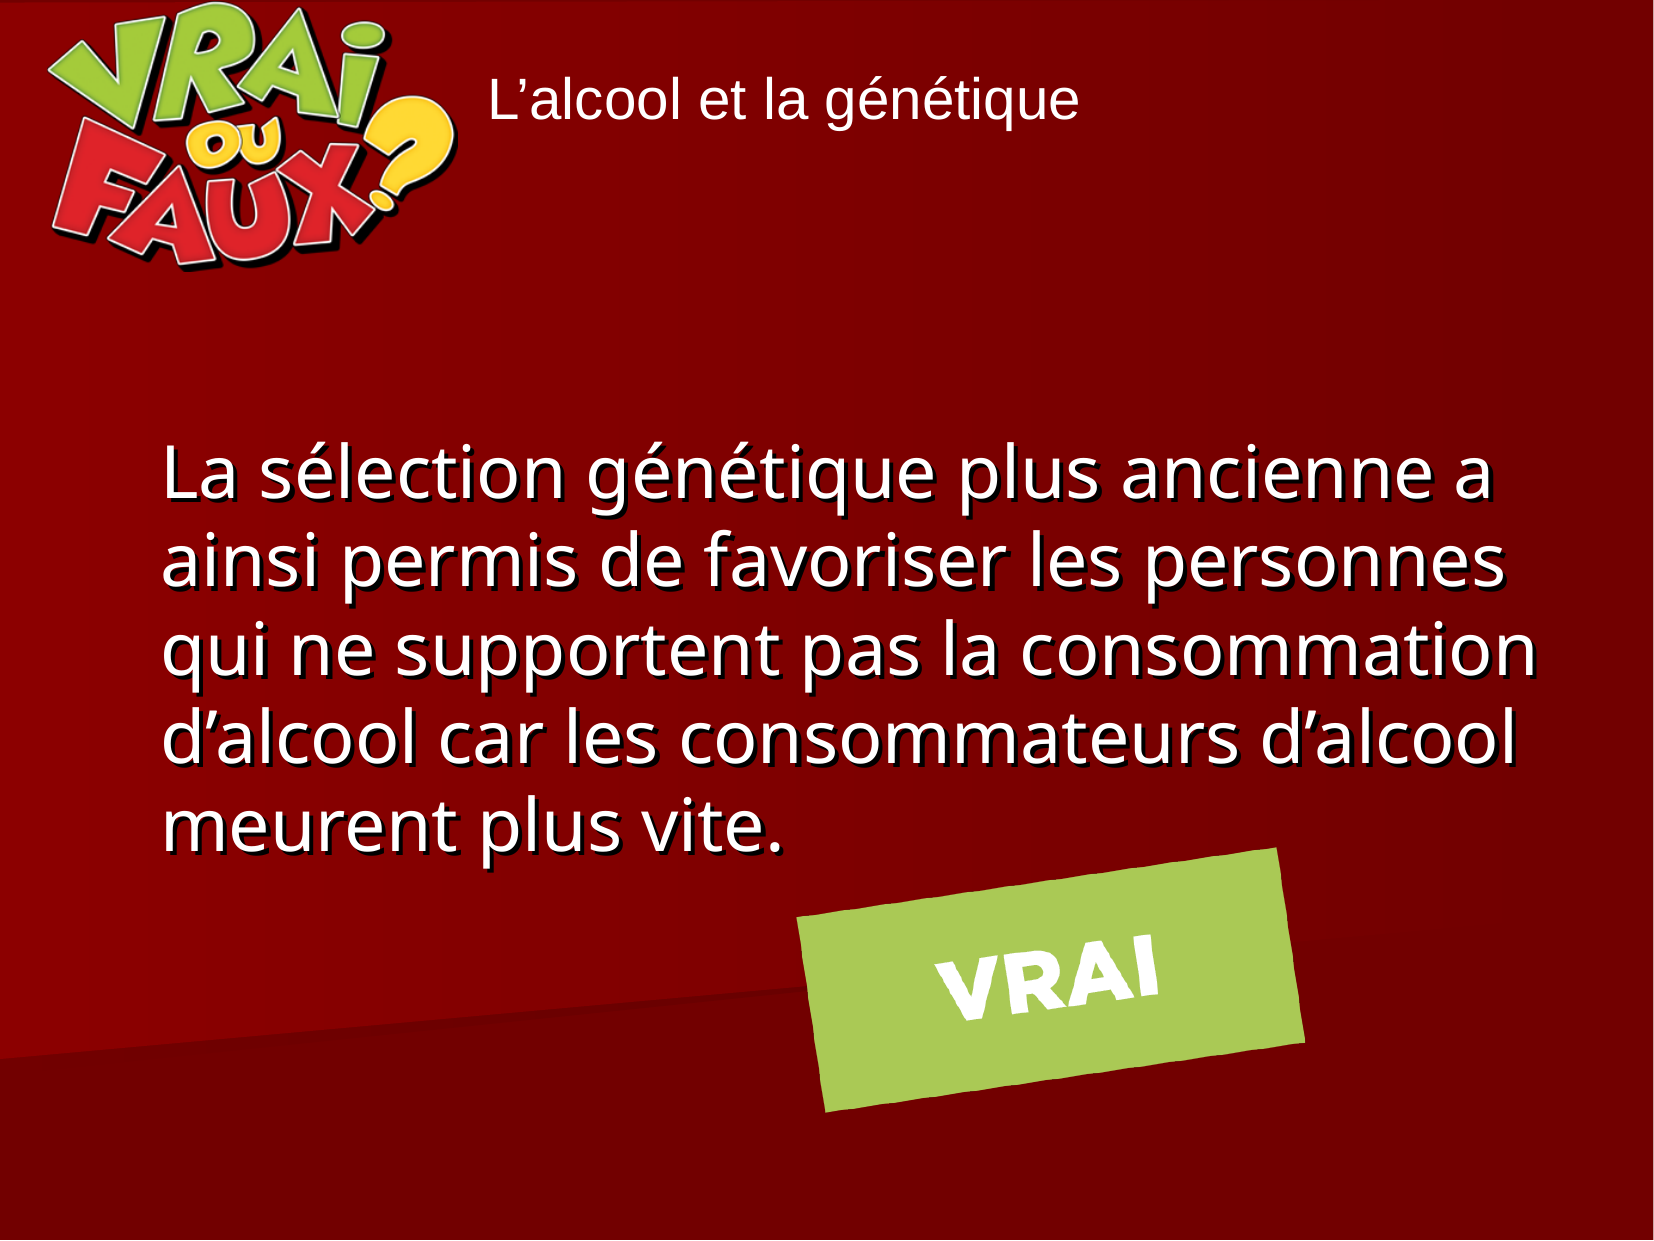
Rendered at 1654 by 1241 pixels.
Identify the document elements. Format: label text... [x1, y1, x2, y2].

picture [778, 807, 1323, 1152]
picture [47, 1, 458, 272]
list La sélection génétique plus ancienne a ainsi permis de favoriser les personnes qui ne supportent pas la consommation d’alcool car les consommateurs d’alcool meurent plus vite. [103, 425, 1560, 1152]
text_box L’alcool et la génétique [472, 59, 1335, 139]
